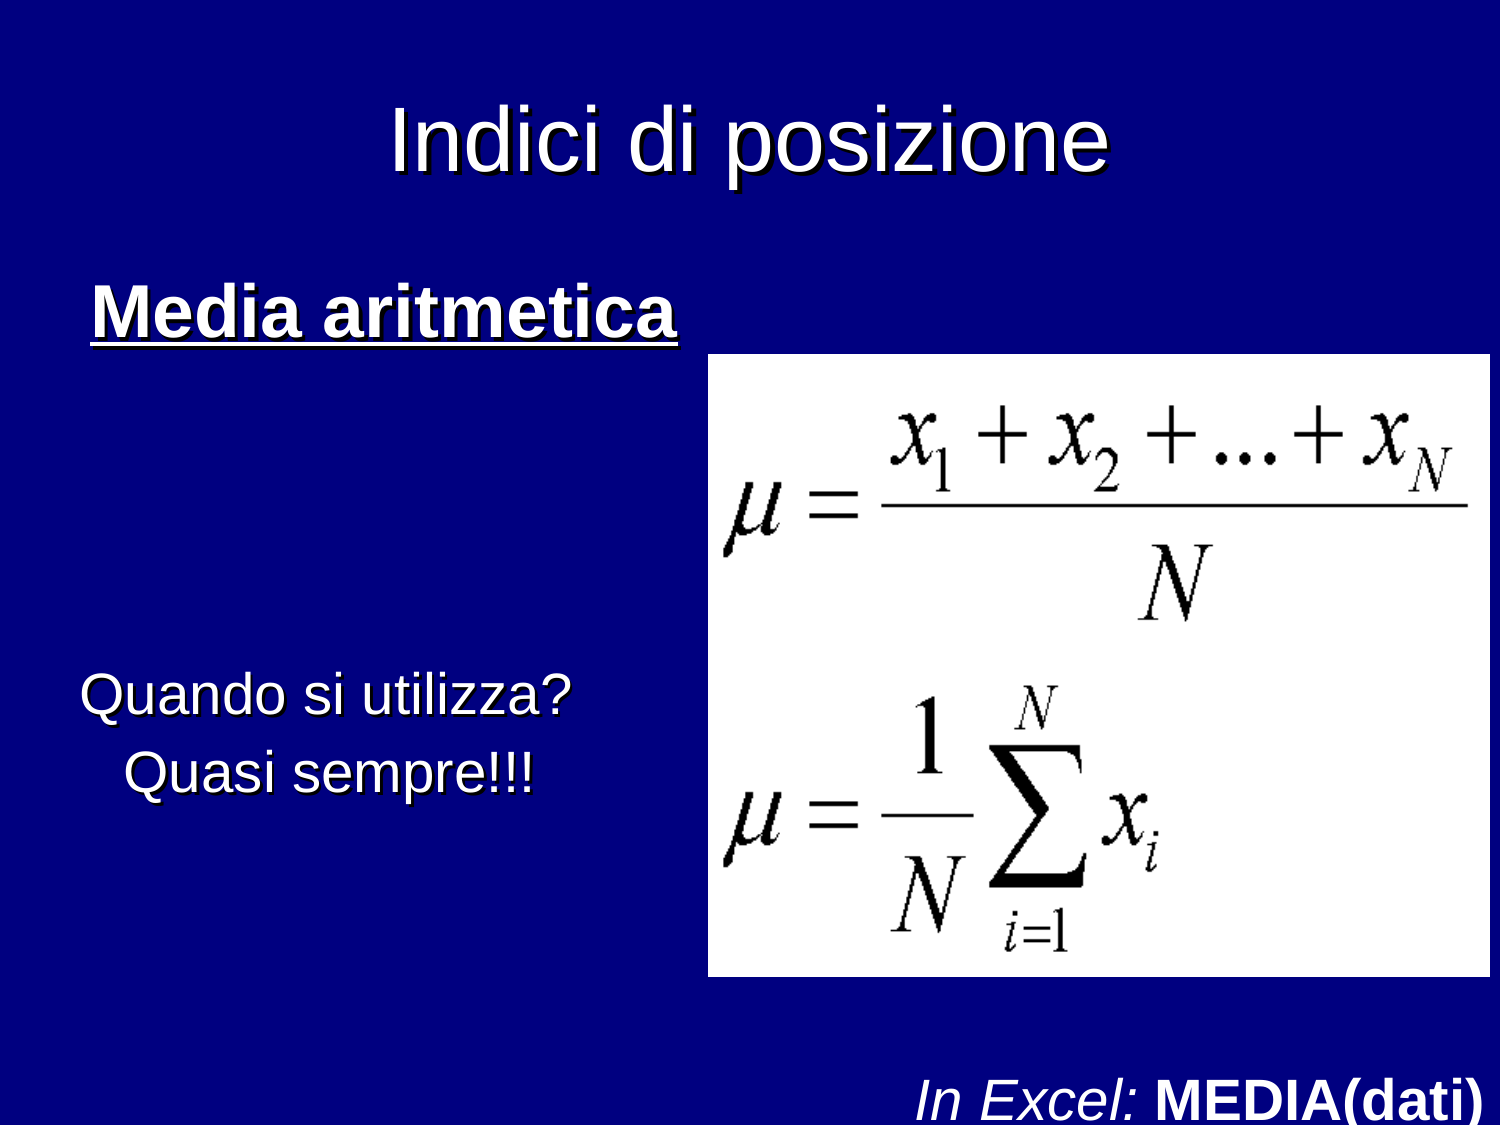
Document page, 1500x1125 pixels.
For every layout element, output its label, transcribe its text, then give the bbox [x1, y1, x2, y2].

title Indici di posizione [75, 45, 1426, 234]
text_box In Excel: MEDIA(dati) [738, 1054, 1500, 1125]
picture [708, 354, 1490, 977]
list Media aritmetica [75, 262, 738, 1006]
text_box Quando si utilizza? Quasi sempre!!! [64, 657, 691, 870]
